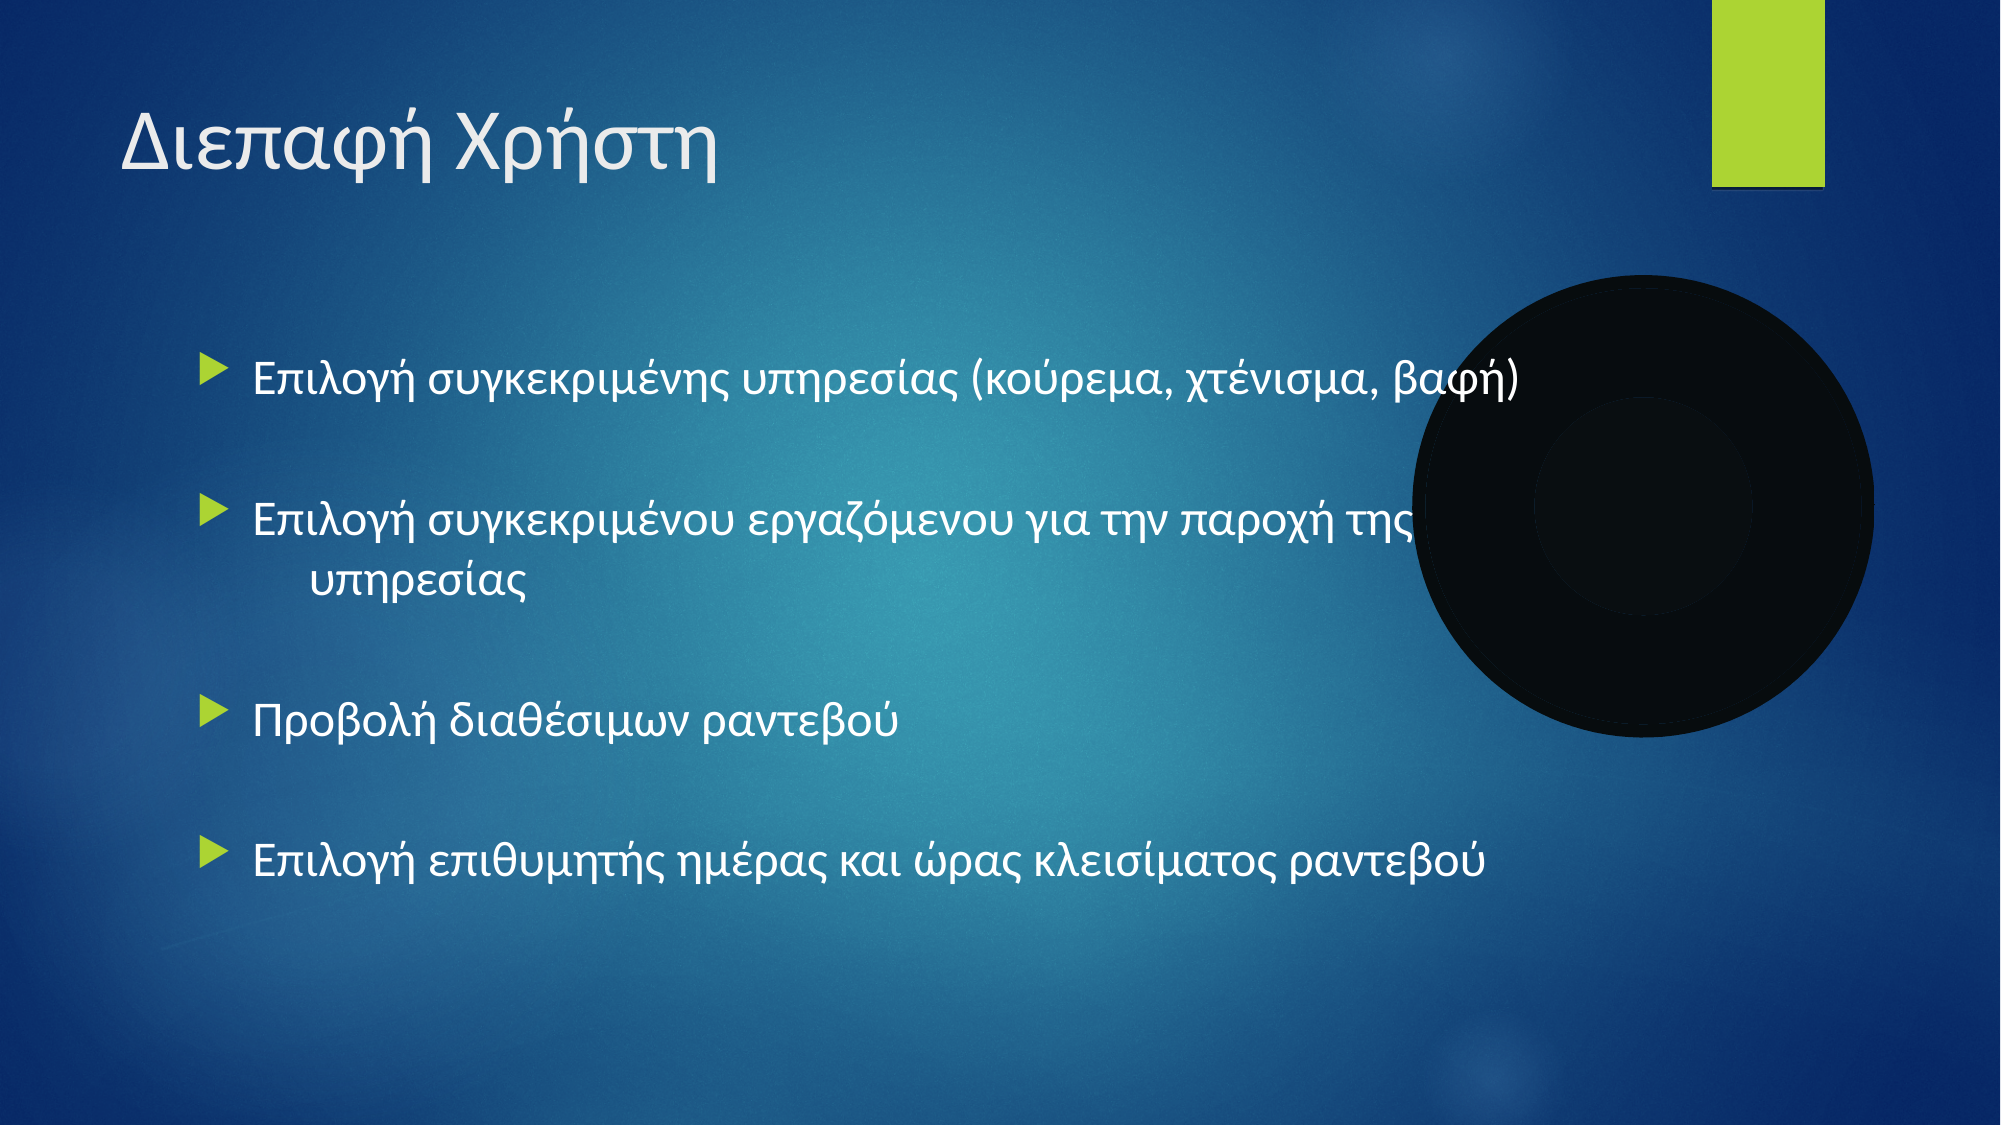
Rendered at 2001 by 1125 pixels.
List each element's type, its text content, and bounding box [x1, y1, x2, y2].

list Επιλογή συγκεκριμένης υπηρεσίας (κούρεμα, χτένισμα, βαφή) Επιλογή συγκεκριμένου εργαζόμενου για την παροχή της υπηρεσίας Προβολή διαθέσιμων ραντεβού Επιλογή επιθυμητής ημέρας και ώρας κλεισίματος ραντεβού [181, 336, 1649, 1026]
title Διεπαφή Χρήστη [106, 74, 1649, 305]
